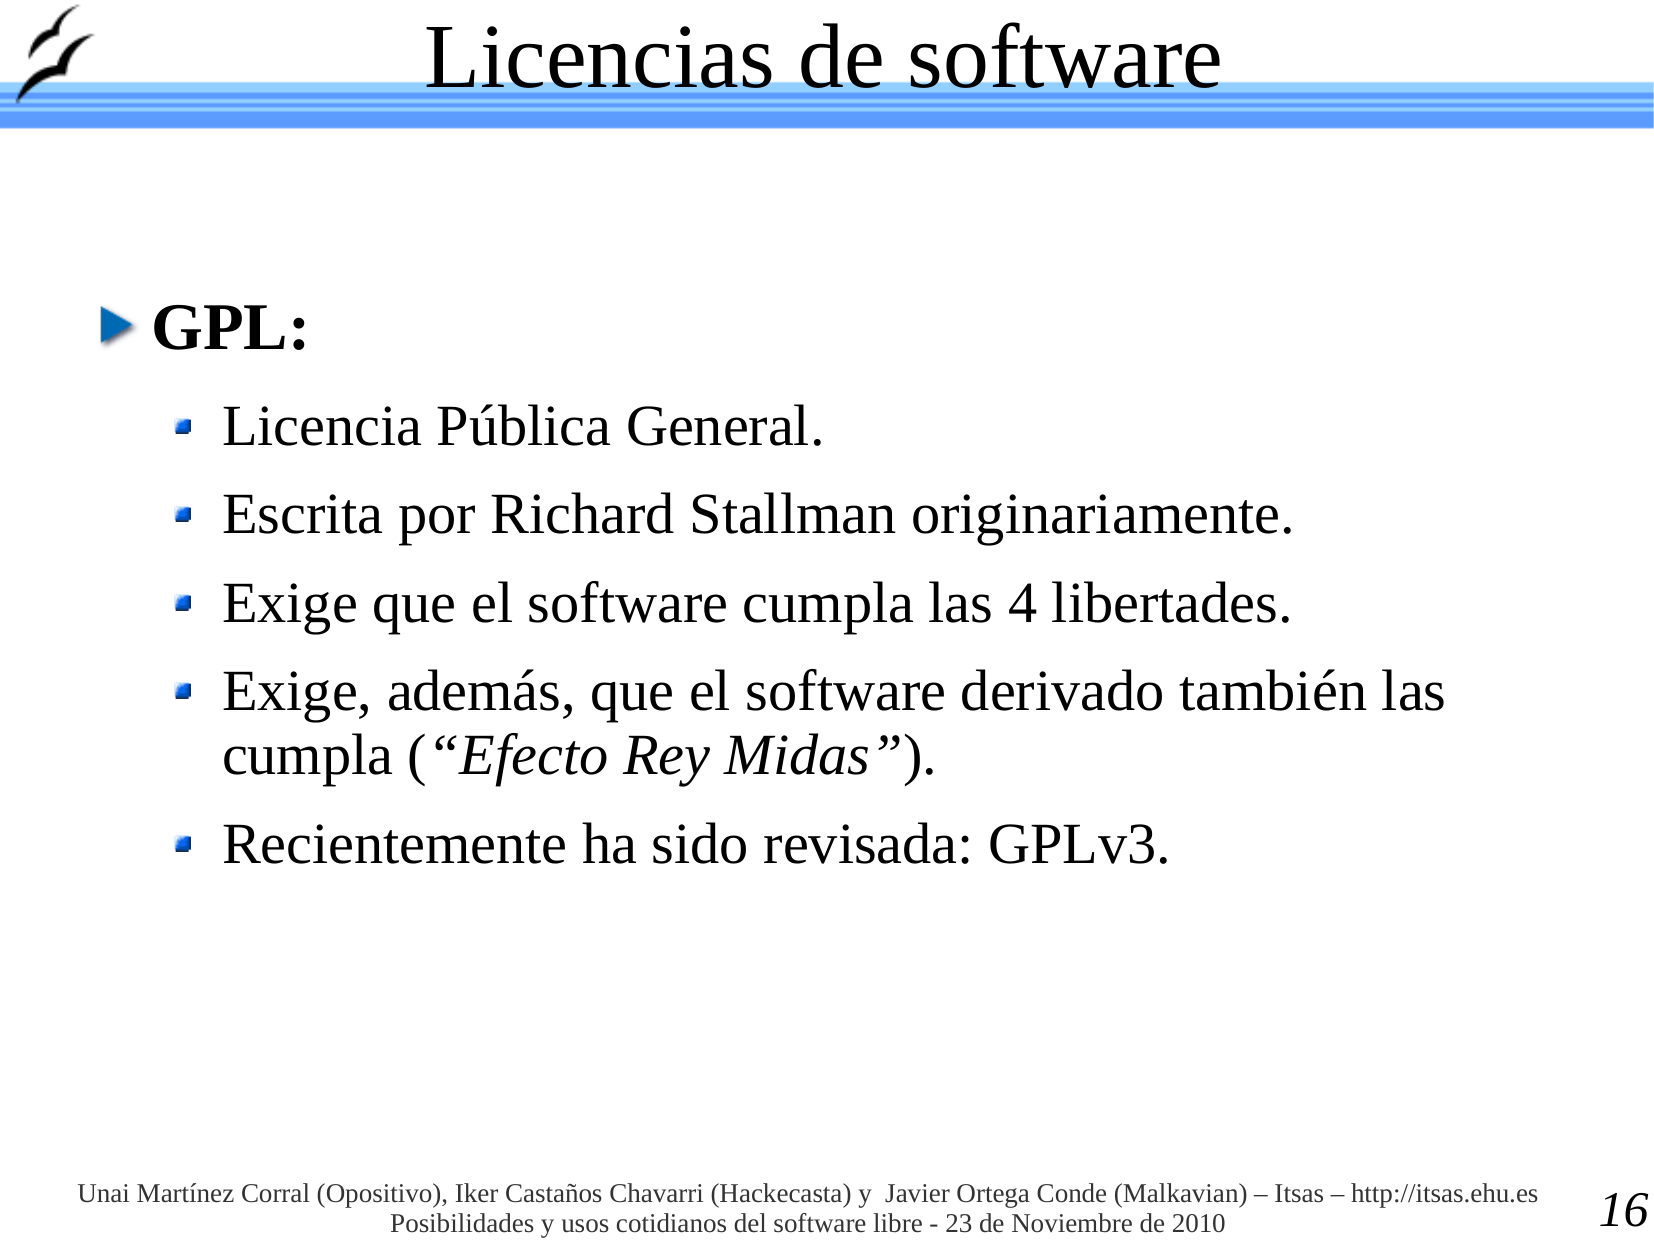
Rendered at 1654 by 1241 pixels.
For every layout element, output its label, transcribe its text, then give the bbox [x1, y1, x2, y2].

title Licencias de software [80, 0, 1569, 112]
list GPL: Licencia Pública General. Escrita por Richard Stallman originariamente. Exige que el software cumpla las 4 libertades. Exige, además, que el software derivado también las cumpla (“Efecto Rey Midas”). Recientemente ha sido revisada: GPLv3. [80, 290, 1569, 1094]
picture [0, 0, 1654, 133]
